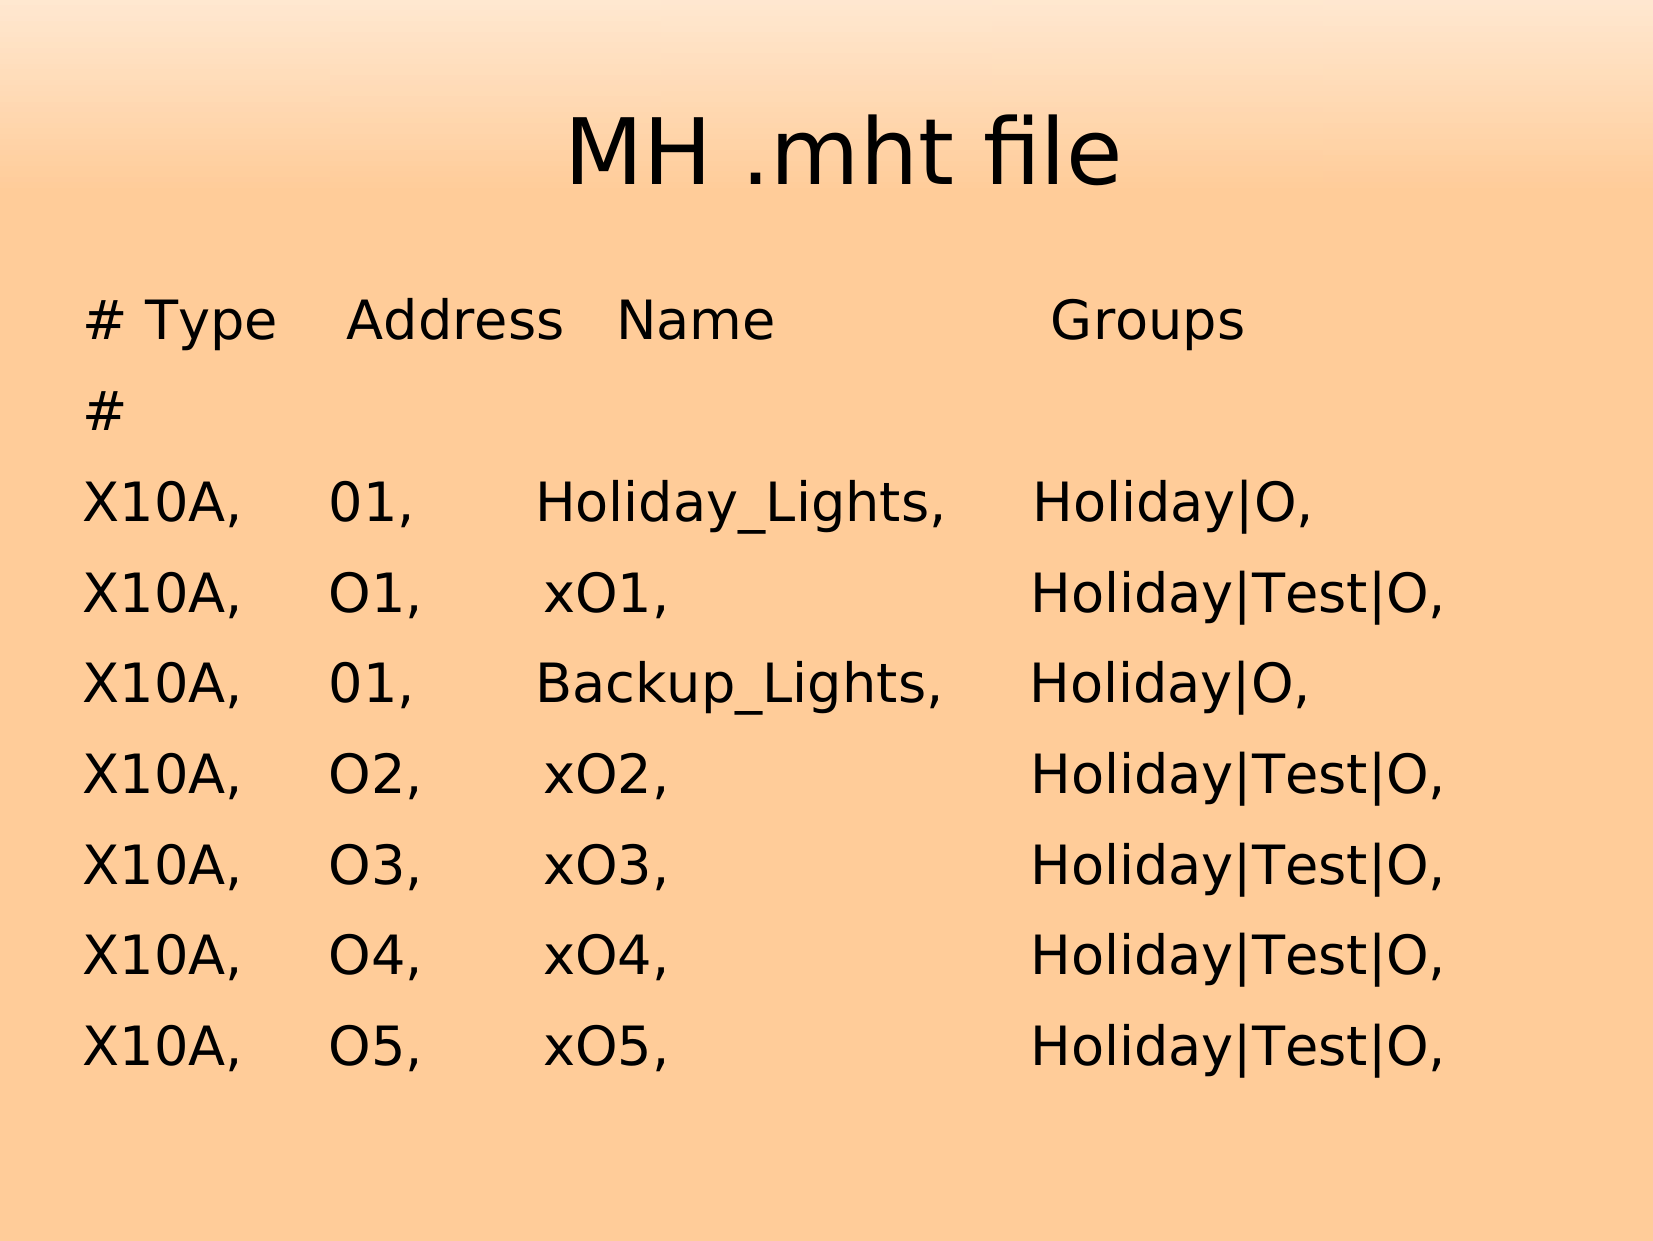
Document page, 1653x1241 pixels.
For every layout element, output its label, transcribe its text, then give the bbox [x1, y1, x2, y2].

picture [0, 0, 1653, 188]
list # Type Address Name Groups # X10A, 01, Holiday_Lights, Holiday|O, X10A, O1, xO1, Holiday|Test|O, X10A, 01, Backup_Lights, Holiday|O, X10A, O2, xO2, Holiday|Test|O, X10A, O3, xO3, Holiday|Test|O, X10A, O4, xO4, Holiday|Test|O, X10A, O5, xO5, Holiday|Test|O, [82, 290, 1571, 1096]
title MH .mht file [82, 49, 1571, 257]
